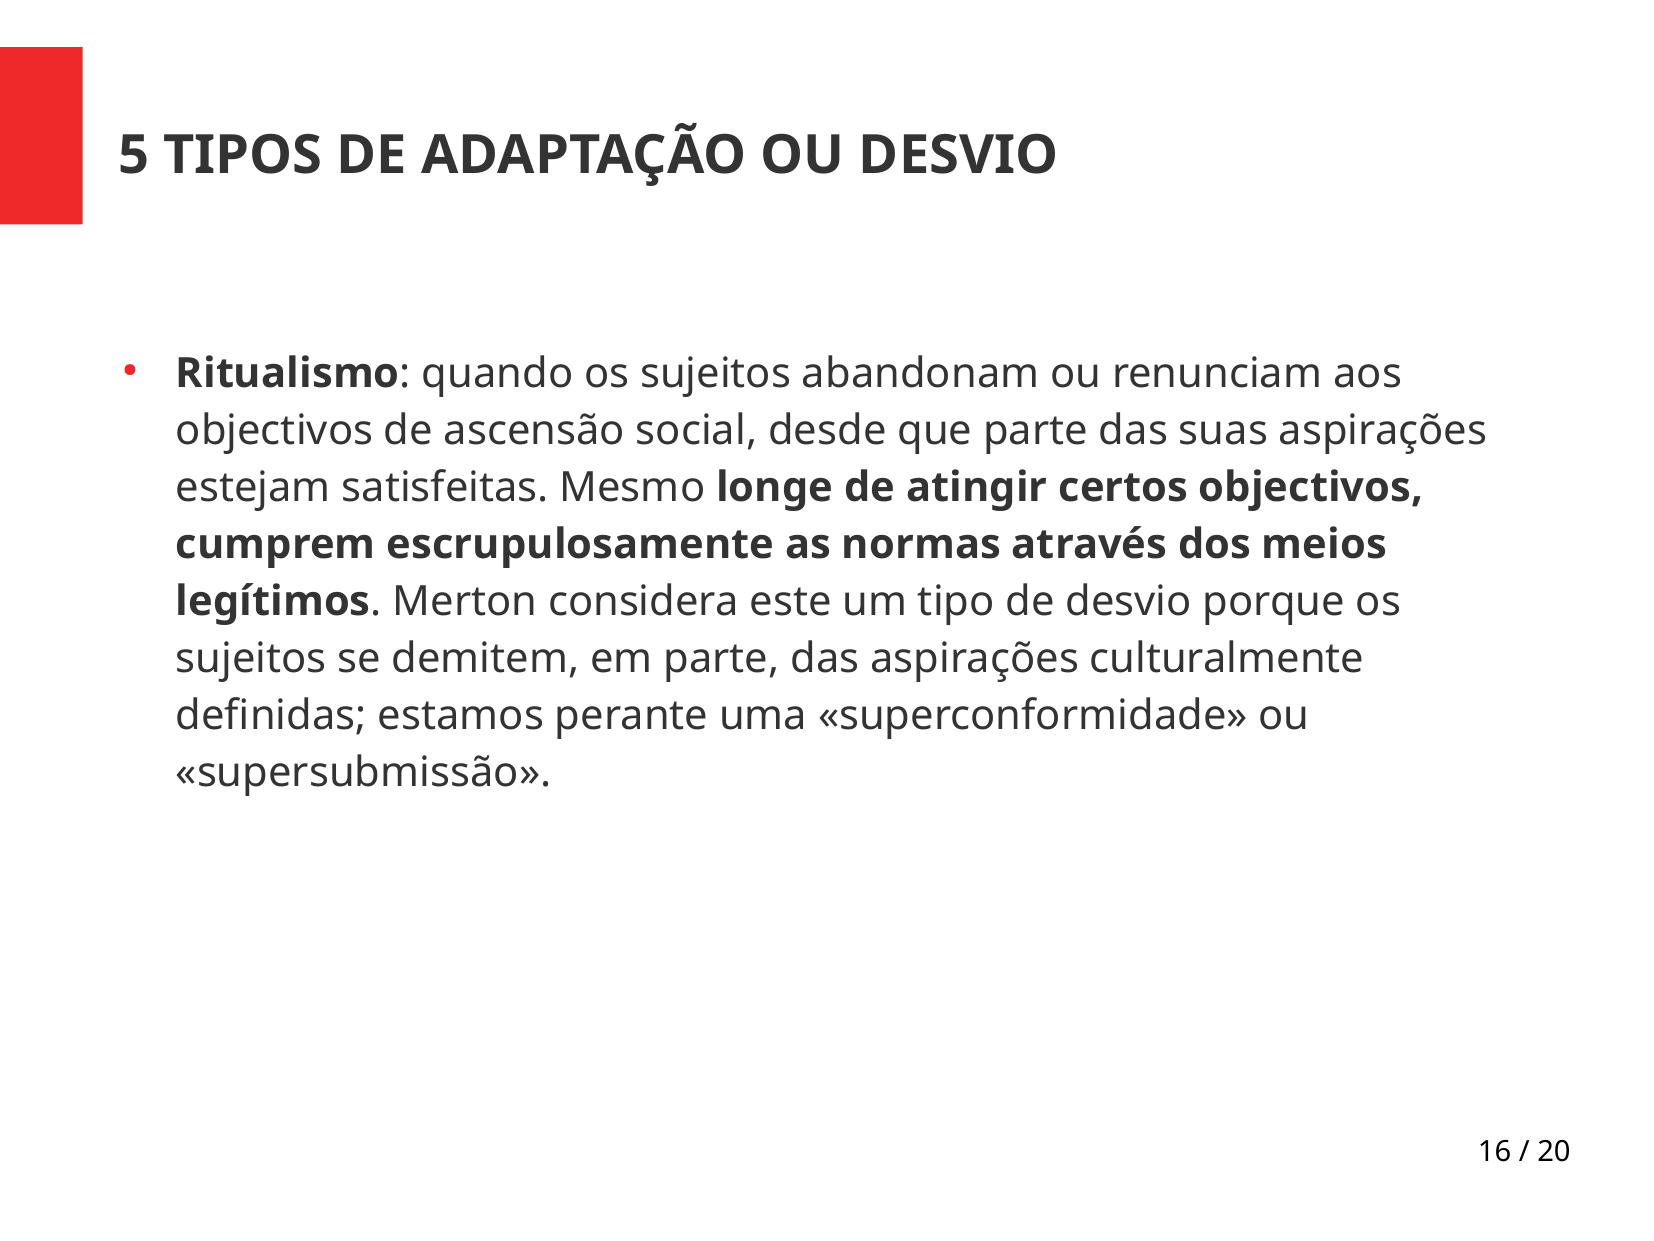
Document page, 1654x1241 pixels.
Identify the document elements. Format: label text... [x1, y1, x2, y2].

list Ritualismo: quando os sujeitos abandonam ou renunciam aos objectivos de ascensão social, desde que parte das suas aspirações estejam satisfeitas. Mesmo longe de atingir certos objectivos, cumprem escrupulosamente as normas através dos meios legítimos. Merton considera este um tipo de desvio porque os sujeitos se demitem, em parte, das aspirações culturalmente definidas; estamos perante uma «superconformidade» ou «supersubmissão». [105, 256, 1523, 976]
title 5 TIPOS DE ADAPTAÇÃO OU DESVIO [118, 49, 1571, 257]
